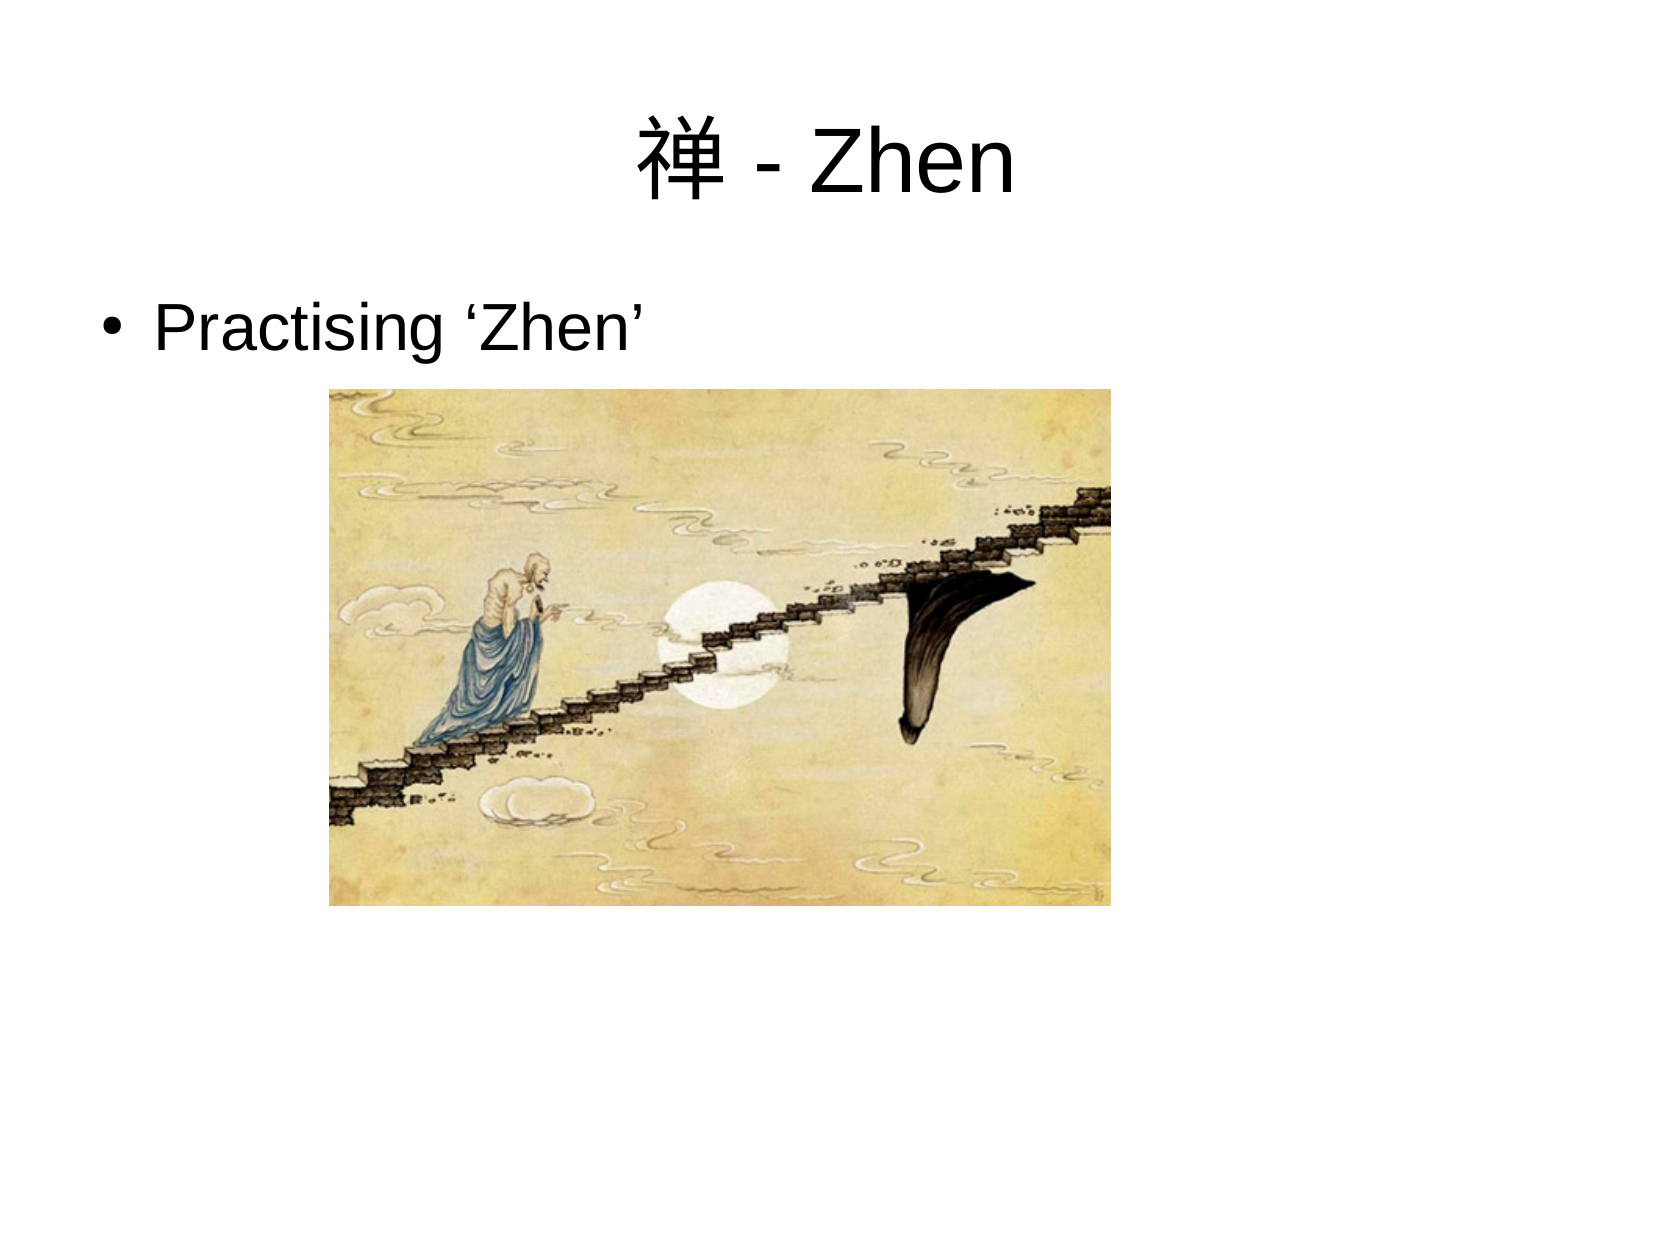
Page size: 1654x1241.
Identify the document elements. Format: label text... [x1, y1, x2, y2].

picture [329, 389, 1111, 906]
title 禅- Zhen [82, 49, 1571, 257]
list Practising ‘Zhen’ [82, 290, 1571, 1010]
